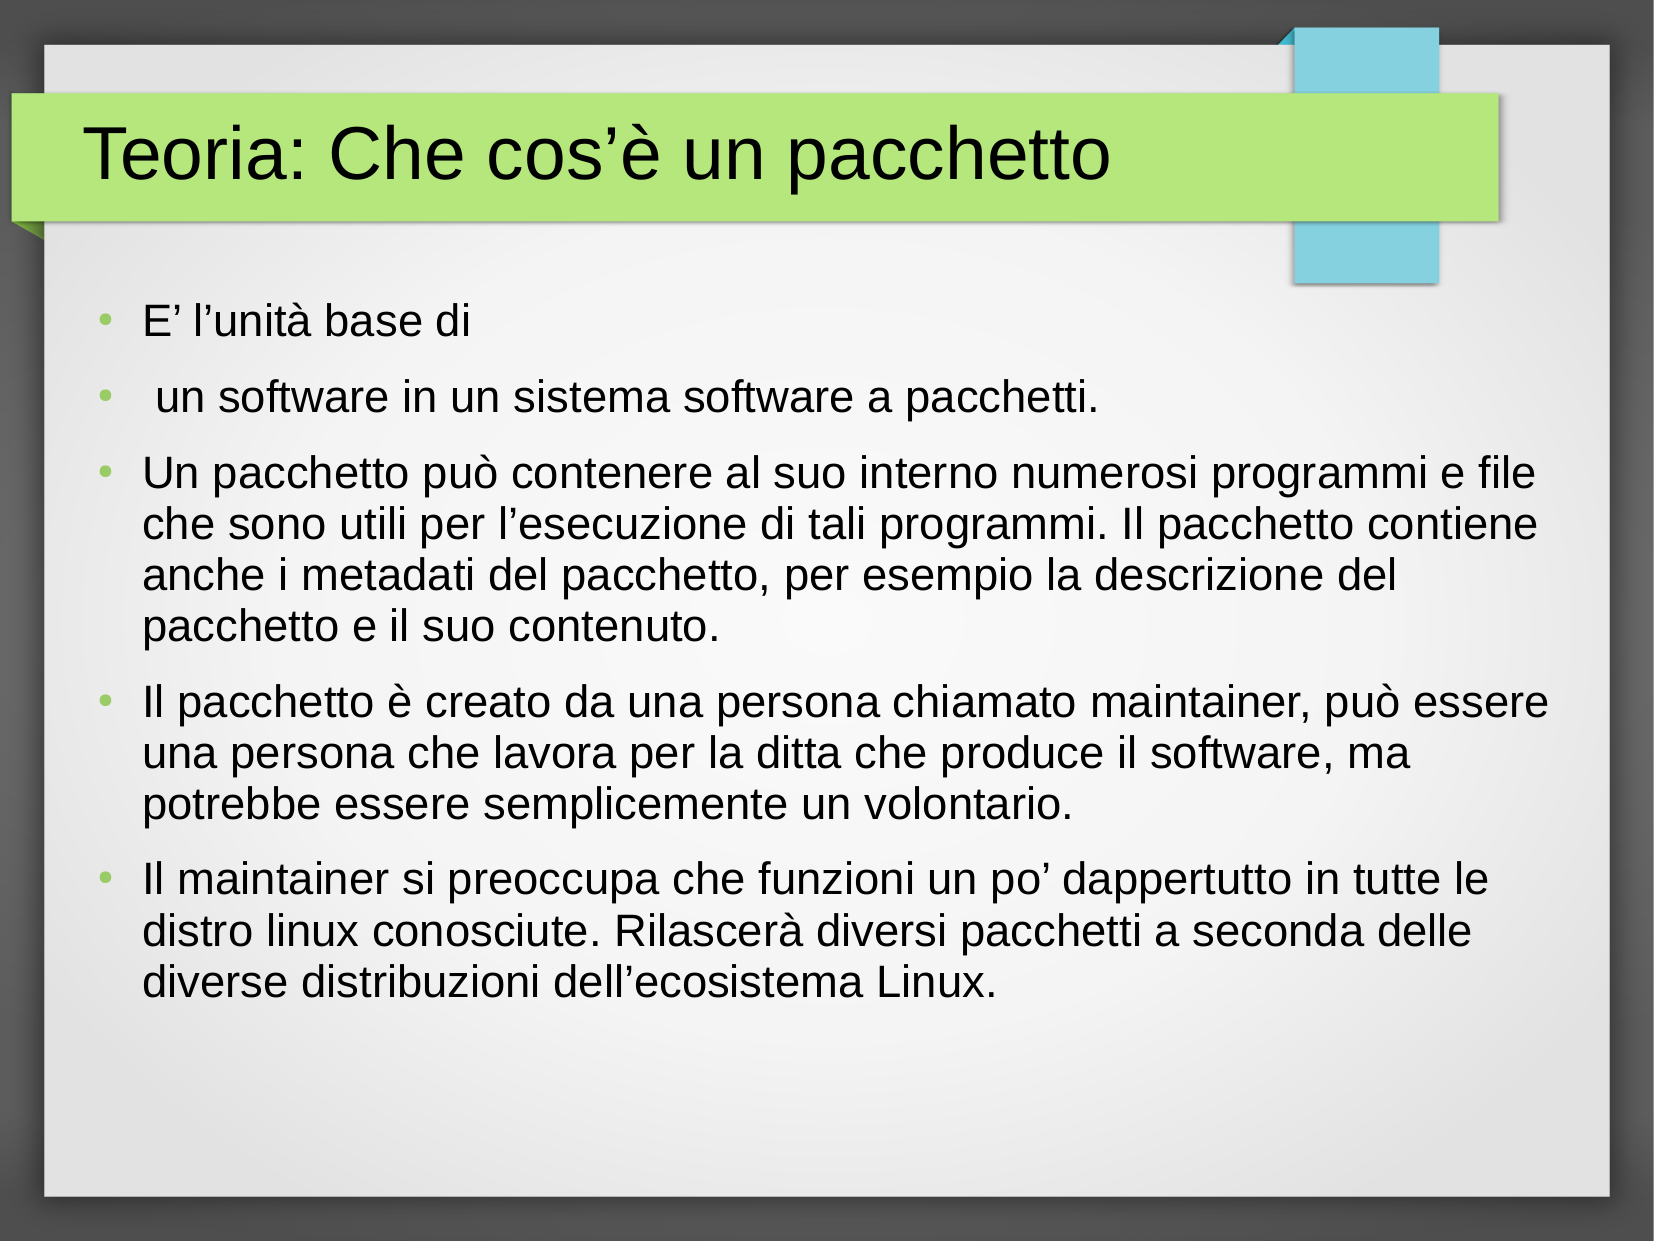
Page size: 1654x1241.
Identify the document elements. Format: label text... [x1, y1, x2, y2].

title Teoria: Che cos’è un pacchetto [82, 94, 1264, 213]
list E’ l’unità base di un software in un sistema software a pacchetti. Un pacchetto può contenere al suo interno numerosi programmi e file che sono utili per l’esecuzione di tali programmi. Il pacchetto contiene anche i metadati del pacchetto, per esempio la descrizione del pacchetto e il suo contenuto. Il pacchetto è creato da una persona chiamato maintainer, può essere una persona che lavora per la ditta che produce il software, ma potrebbe essere semplicemente un volontario. Il maintainer si preoccupa che funzioni un po’ dappertutto in tutte le distro linux conosciute. Rilascerà diversi pacchetti a seconda delle diverse distribuzioni dell’ecosistema Linux. [82, 295, 1571, 1015]
picture [0, 0, 1654, 1241]
